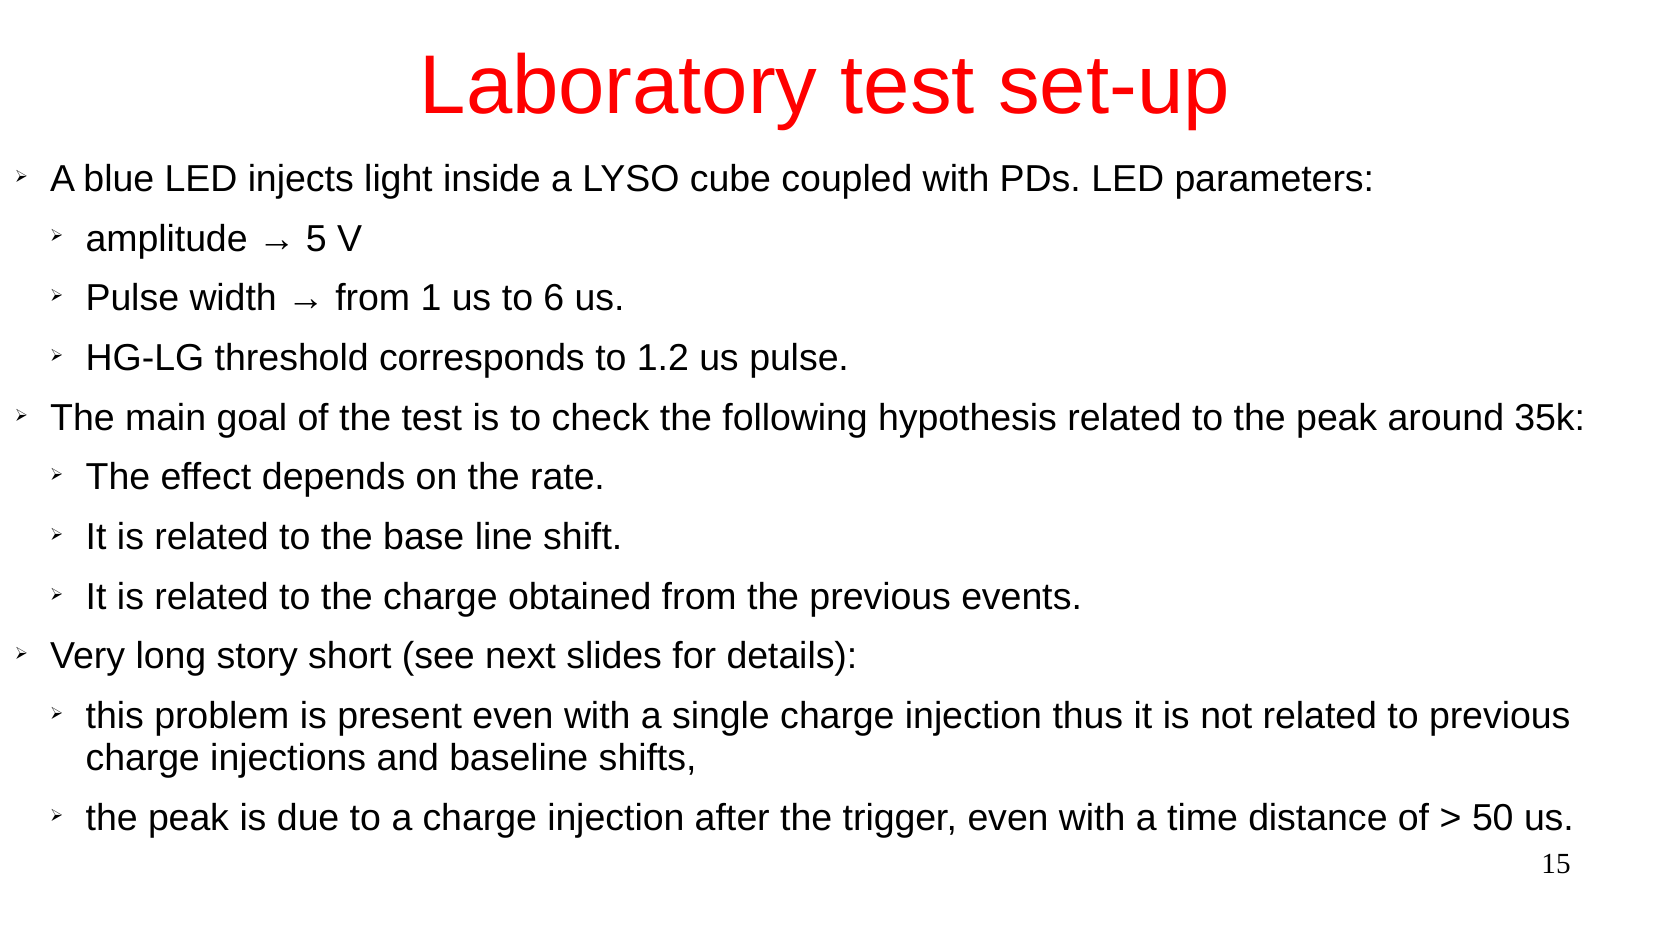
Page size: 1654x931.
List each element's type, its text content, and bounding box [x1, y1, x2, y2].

title Laboratory test set-up [37, 7, 1613, 150]
text_box A blue LED injects light inside a LYSO cube coupled with PDs. LED parameters: amplitude → 5 V Pulse width → from 1 us to 6 us. HG-LG threshold corresponds to 1.2 us pulse. The main goal of the test is to check the following hypothesis related to the peak around 35k: The effect depends on the rate. It is related to the base line shift. It is related to the charge obtained from the previous events. Very long story short (see next slides for details): this problem is present even with a single charge injection thus it is not related to previous charge injections and baseline shifts, the peak is due to a charge injection after the trigger, even with a time distance of > 50 us. [0, 150, 1613, 888]
